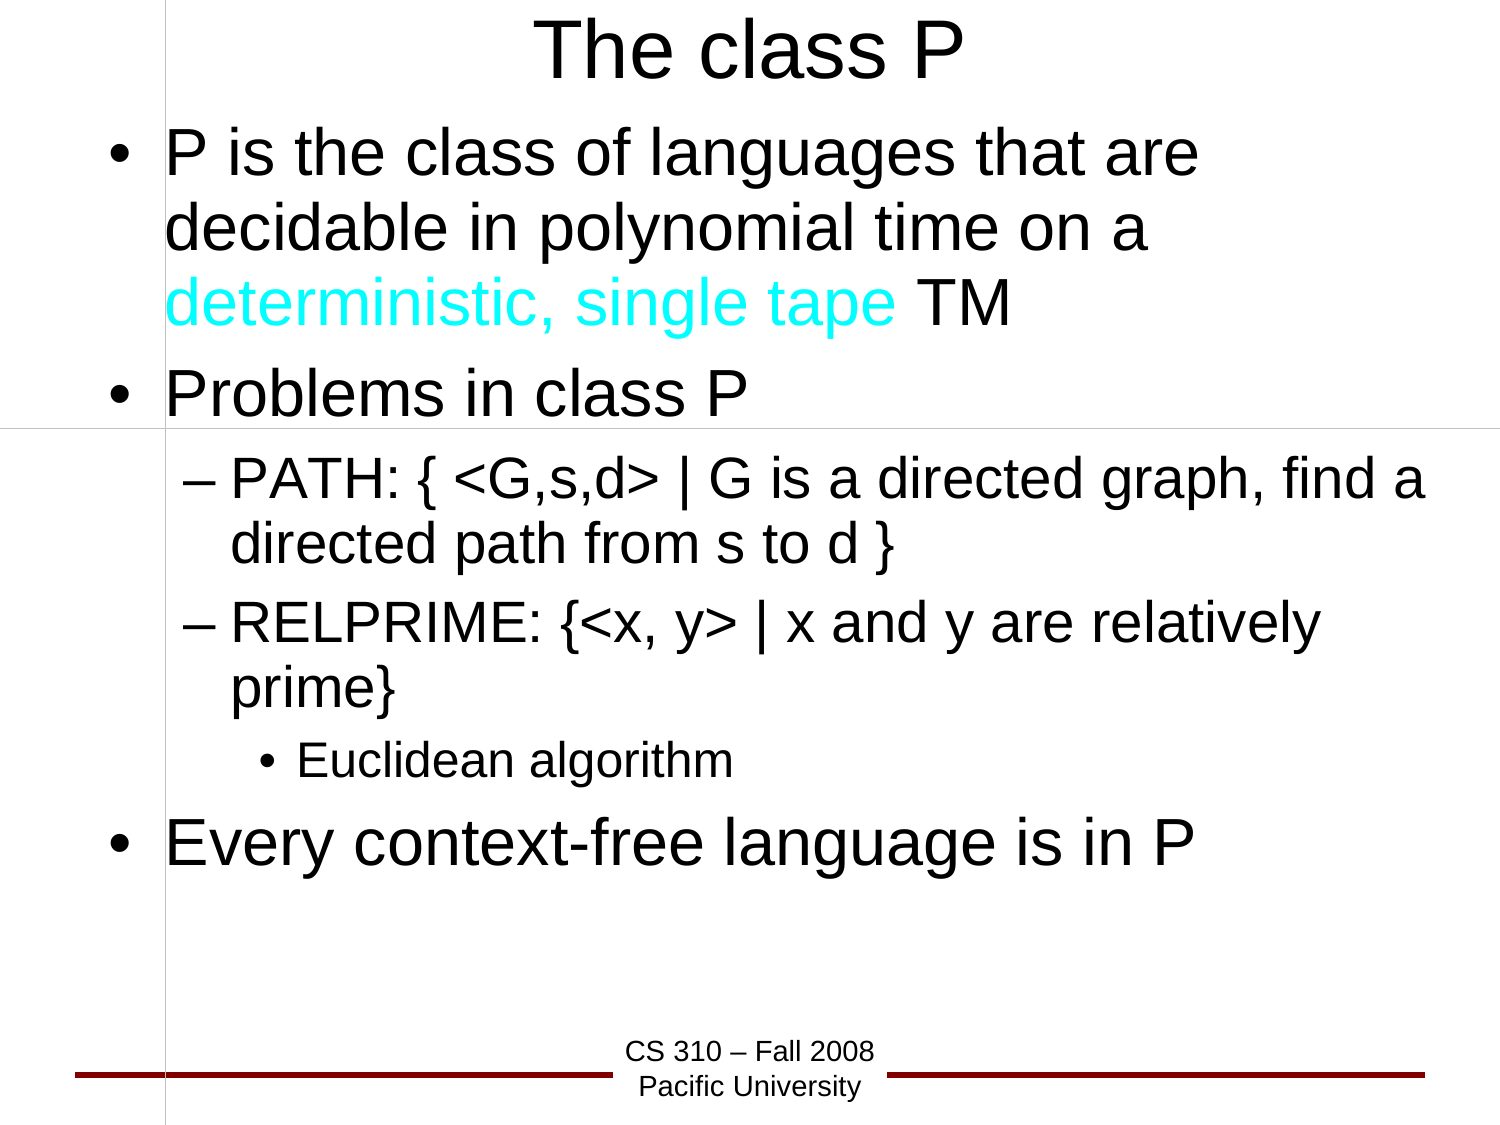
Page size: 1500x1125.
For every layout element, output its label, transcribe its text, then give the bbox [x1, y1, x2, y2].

list P is the class of languages that are decidable in polynomial time on a deterministic, single tape TM Problems in class P PATH: { <G,s,d> | G is a directed graph, find a directed path from s to d } RELPRIME: {<x, y> | x and y are relatively prime} Euclidean algorithm Every context-free language is in P [93, 107, 1500, 996]
title The class P [112, 0, 1388, 105]
